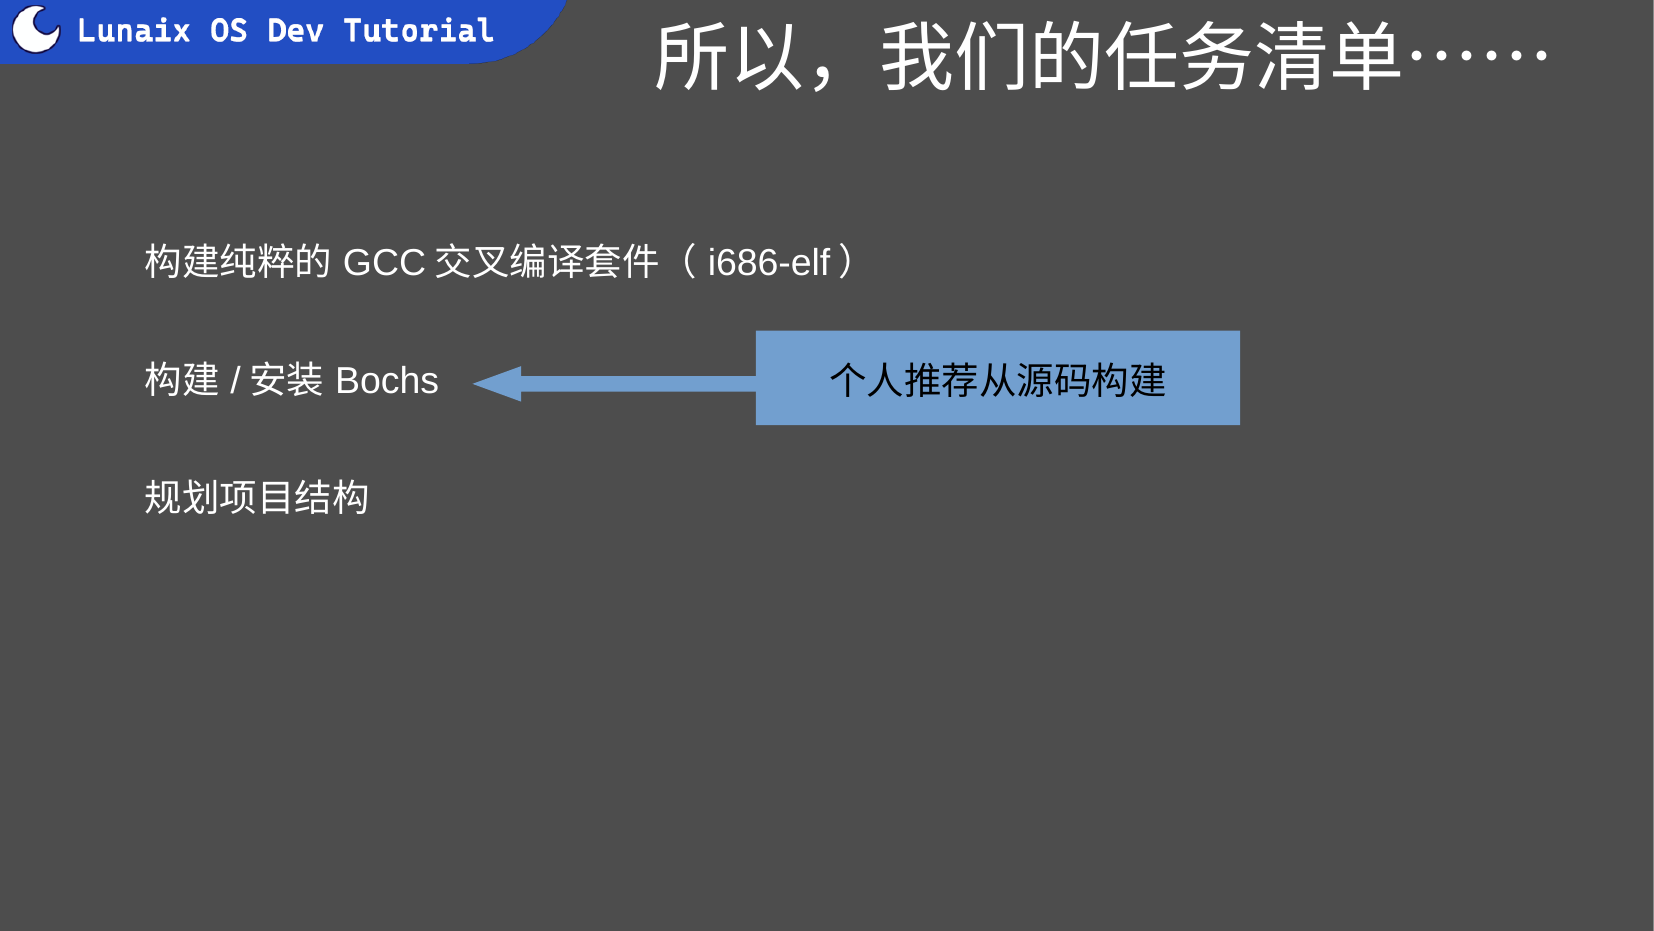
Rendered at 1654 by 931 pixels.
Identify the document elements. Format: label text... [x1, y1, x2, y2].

title 所以，我们的任务清单…… [566, 0, 1642, 107]
text_box 个人推荐从源码构建 [755, 330, 1241, 426]
text_box 规划项目结构 [129, 460, 922, 544]
text_box 构建/安装Bochs [129, 342, 520, 426]
text_box [472, 366, 756, 402]
text_box 构建纯粹的GCC交叉编译套件（i686-elf） [129, 224, 922, 308]
picture [0, 0, 1654, 931]
